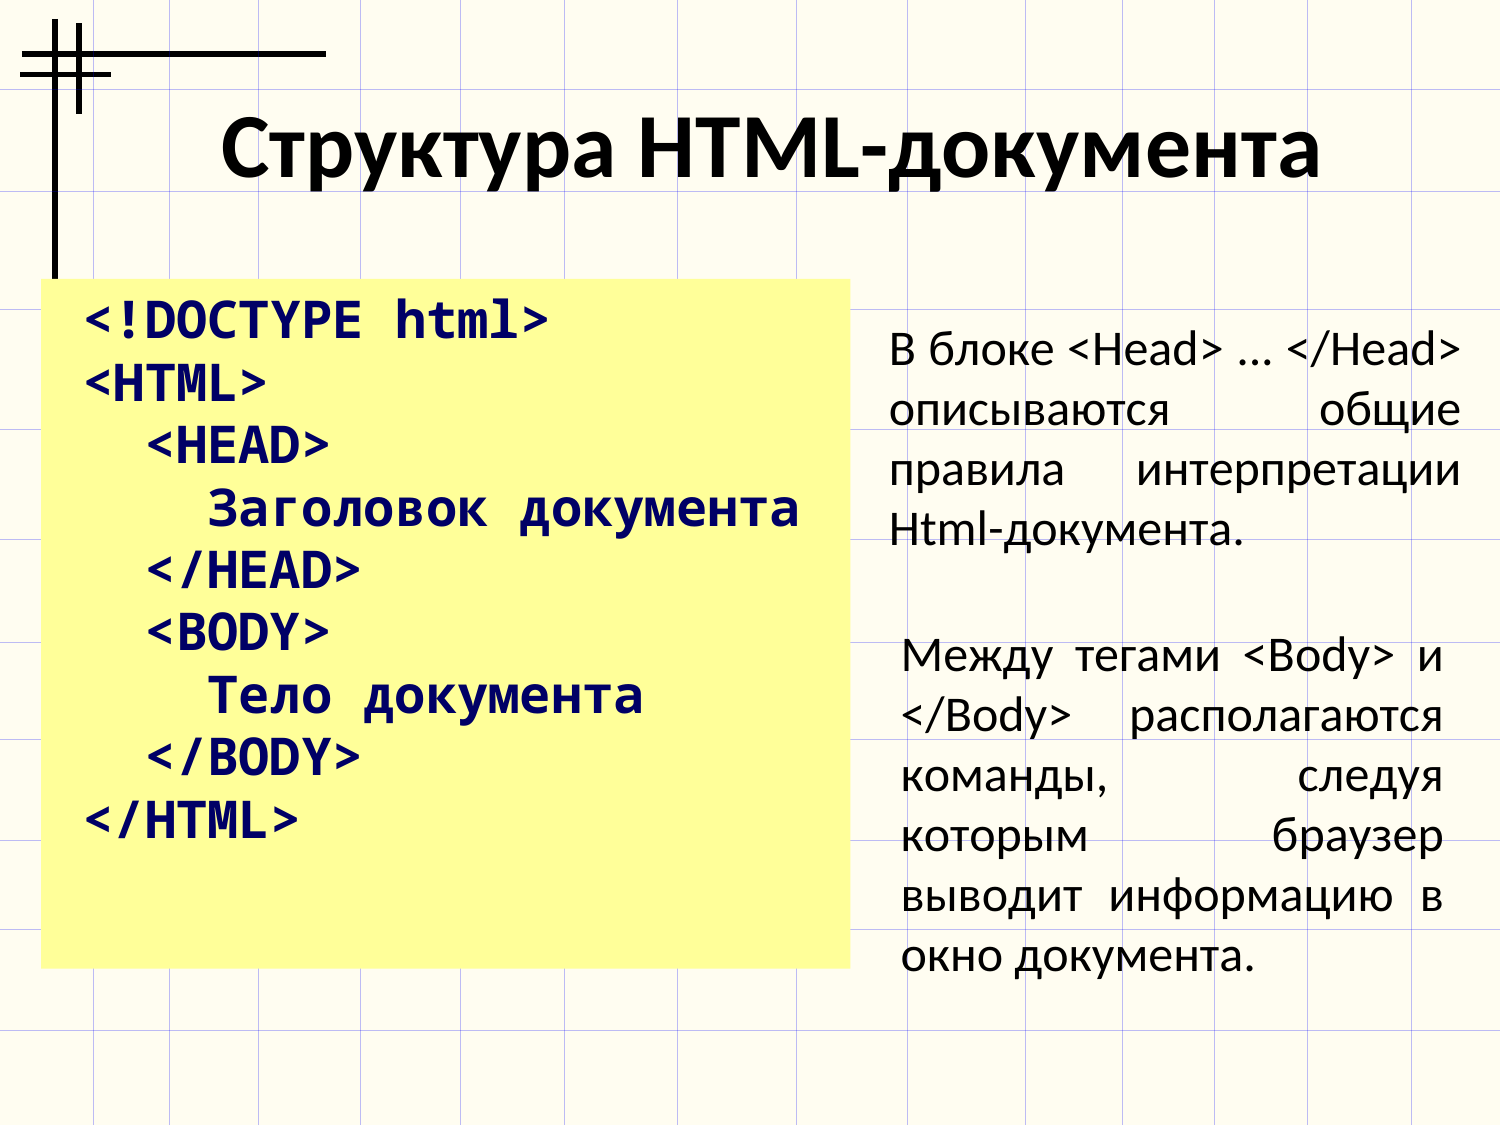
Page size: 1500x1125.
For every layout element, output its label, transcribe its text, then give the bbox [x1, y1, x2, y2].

list <!DOCTYPE html> <HTML> <HEAD> Заголовок документа </HEAD> <BODY> Тело документа </BODY> </HTML> [41, 278, 851, 969]
text_box В блоке <Head> ... </Head> описываются общие правила интерпретации Html-документа. [874, 307, 1477, 563]
text_box Между тегами <Body> и </Body> располагаются команды, следуя которым браузер выводит информацию в окно документа. [885, 614, 1459, 990]
title Структура HTML-документа [75, 75, 1426, 207]
